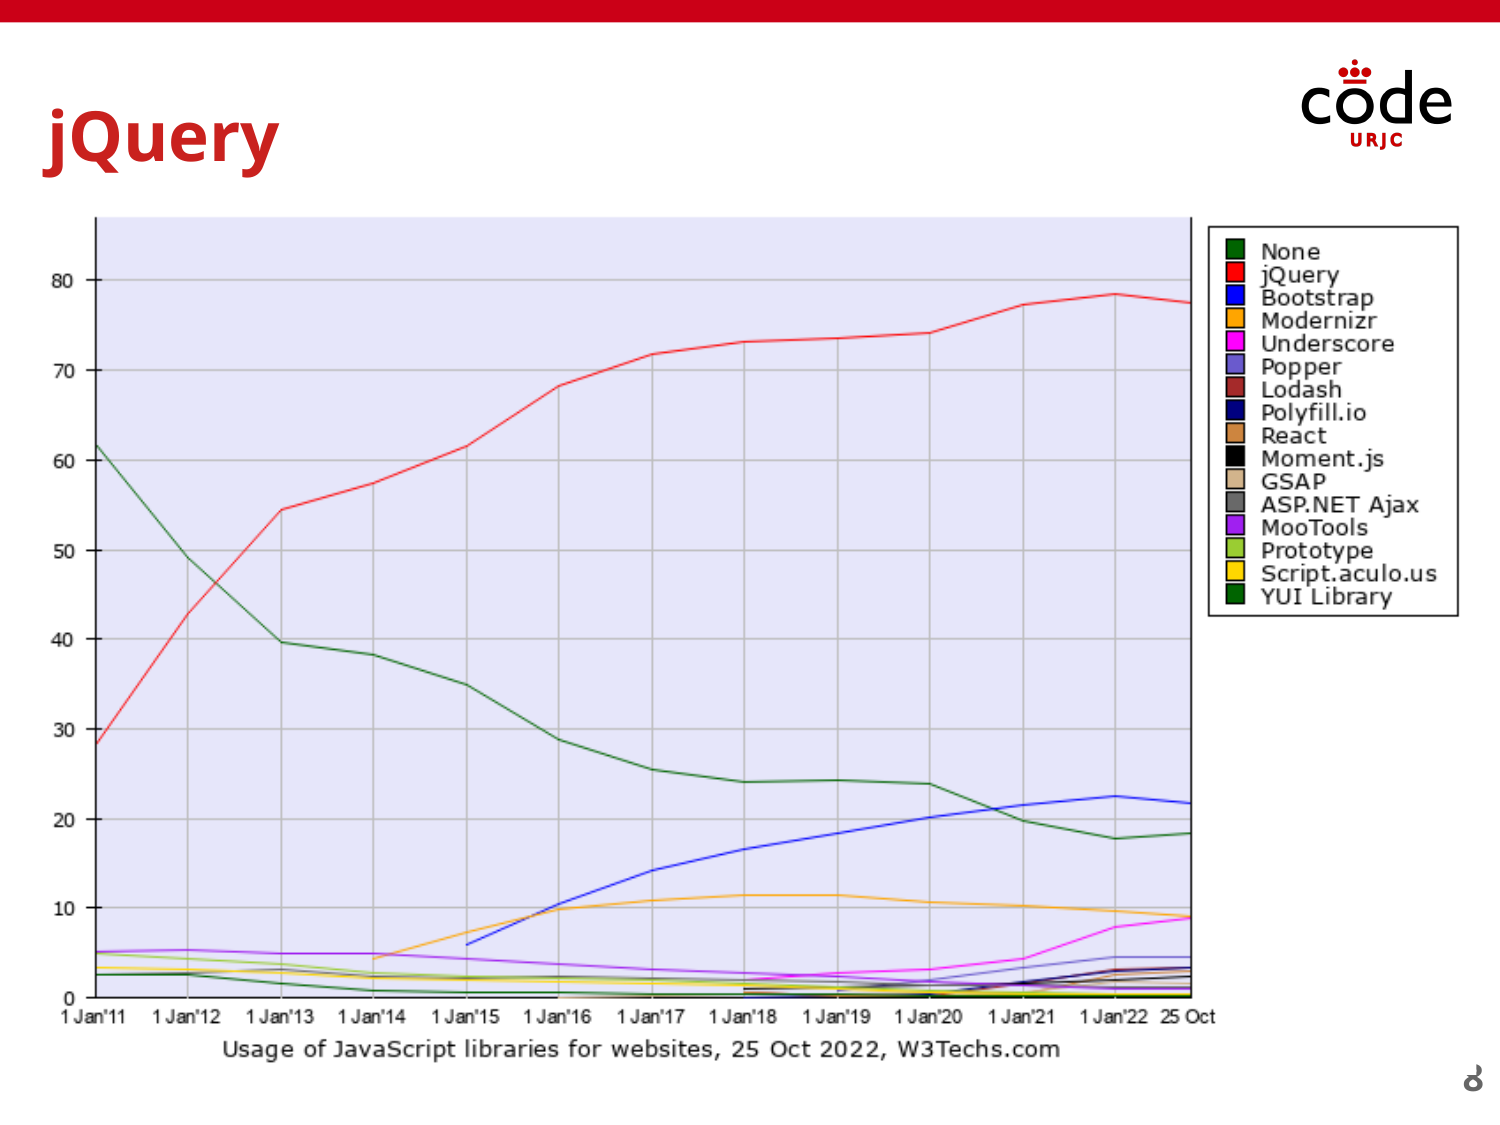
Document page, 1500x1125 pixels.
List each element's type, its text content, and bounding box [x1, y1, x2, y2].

picture [1284, 50, 1468, 161]
picture [35, 192, 1477, 1075]
title jQuery [32, 79, 1383, 189]
